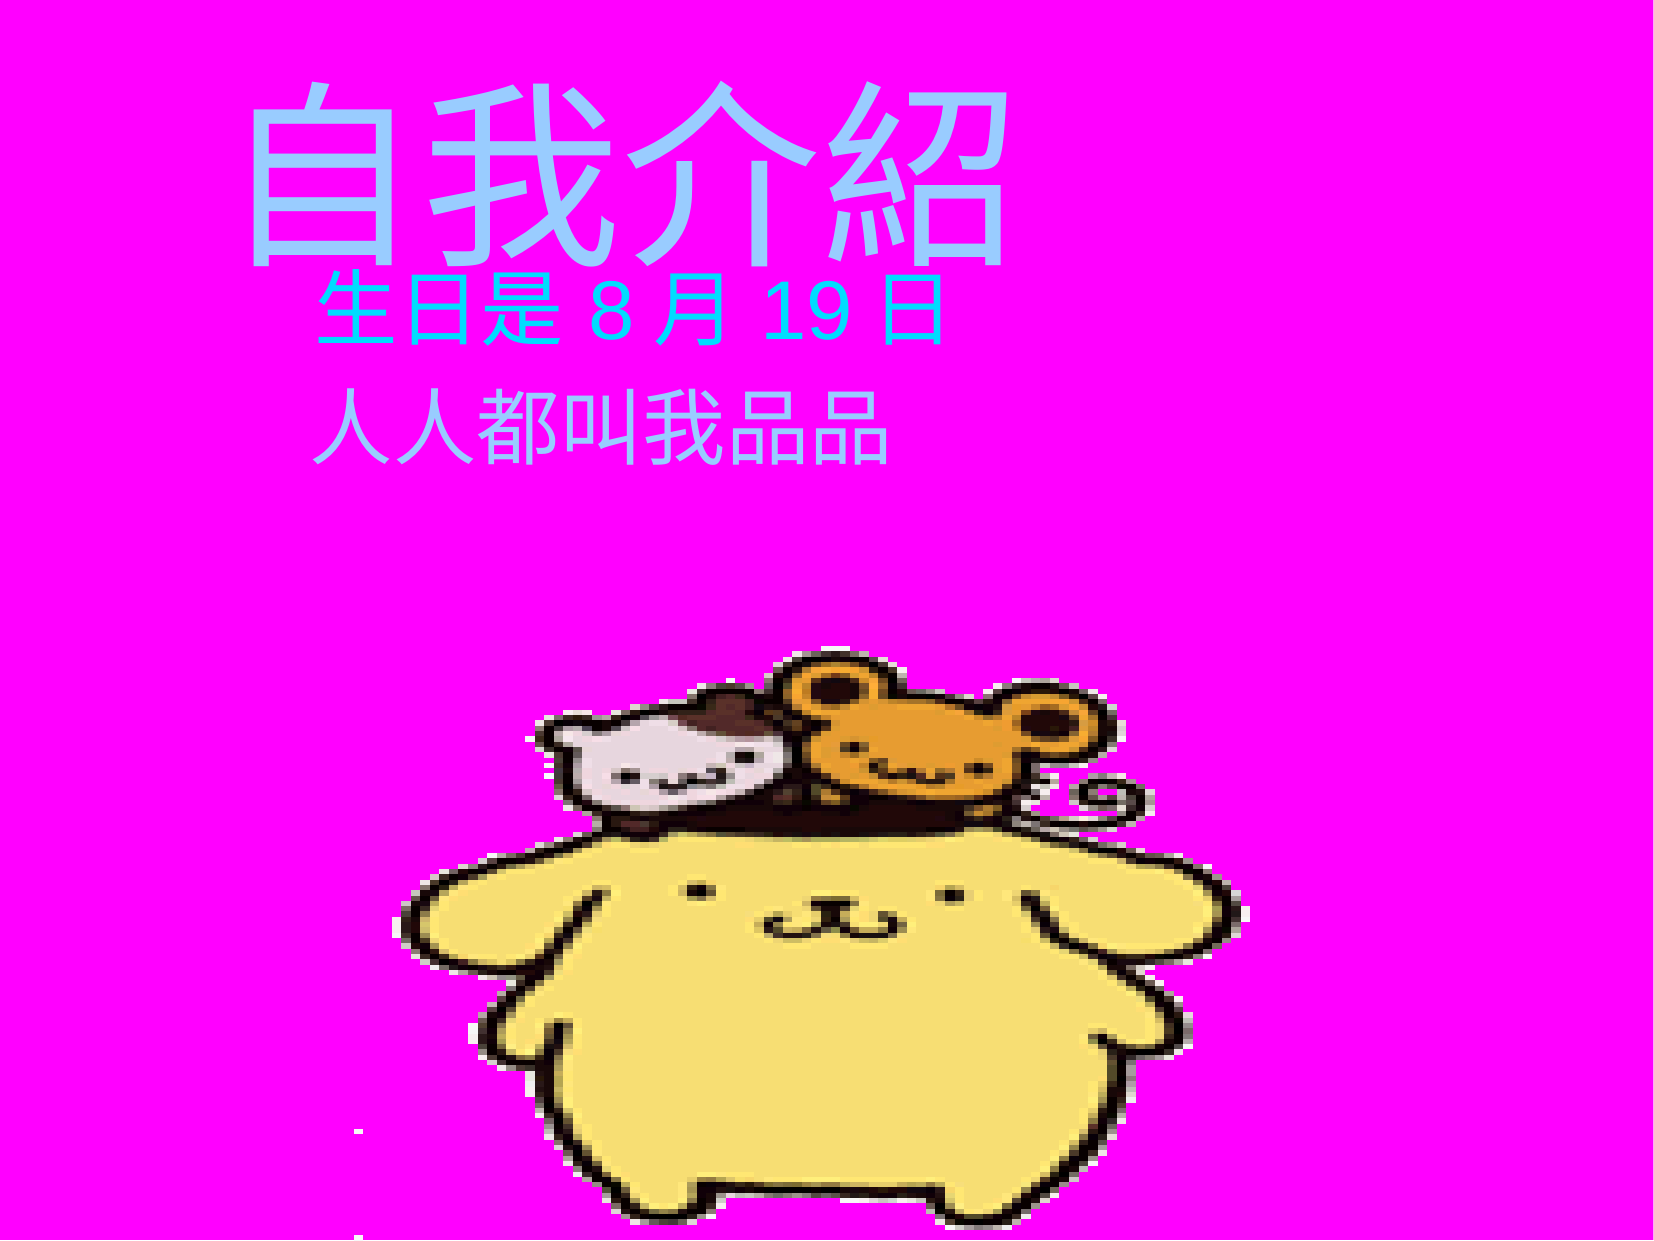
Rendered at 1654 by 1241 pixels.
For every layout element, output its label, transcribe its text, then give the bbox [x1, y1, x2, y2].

text_box 自我介紹 [206, 11, 1359, 266]
text_box 生日是8月19日 [29, 236, 1241, 473]
text_box 人人都叫我品品 [295, 354, 1152, 709]
picture [354, 620, 1308, 1241]
